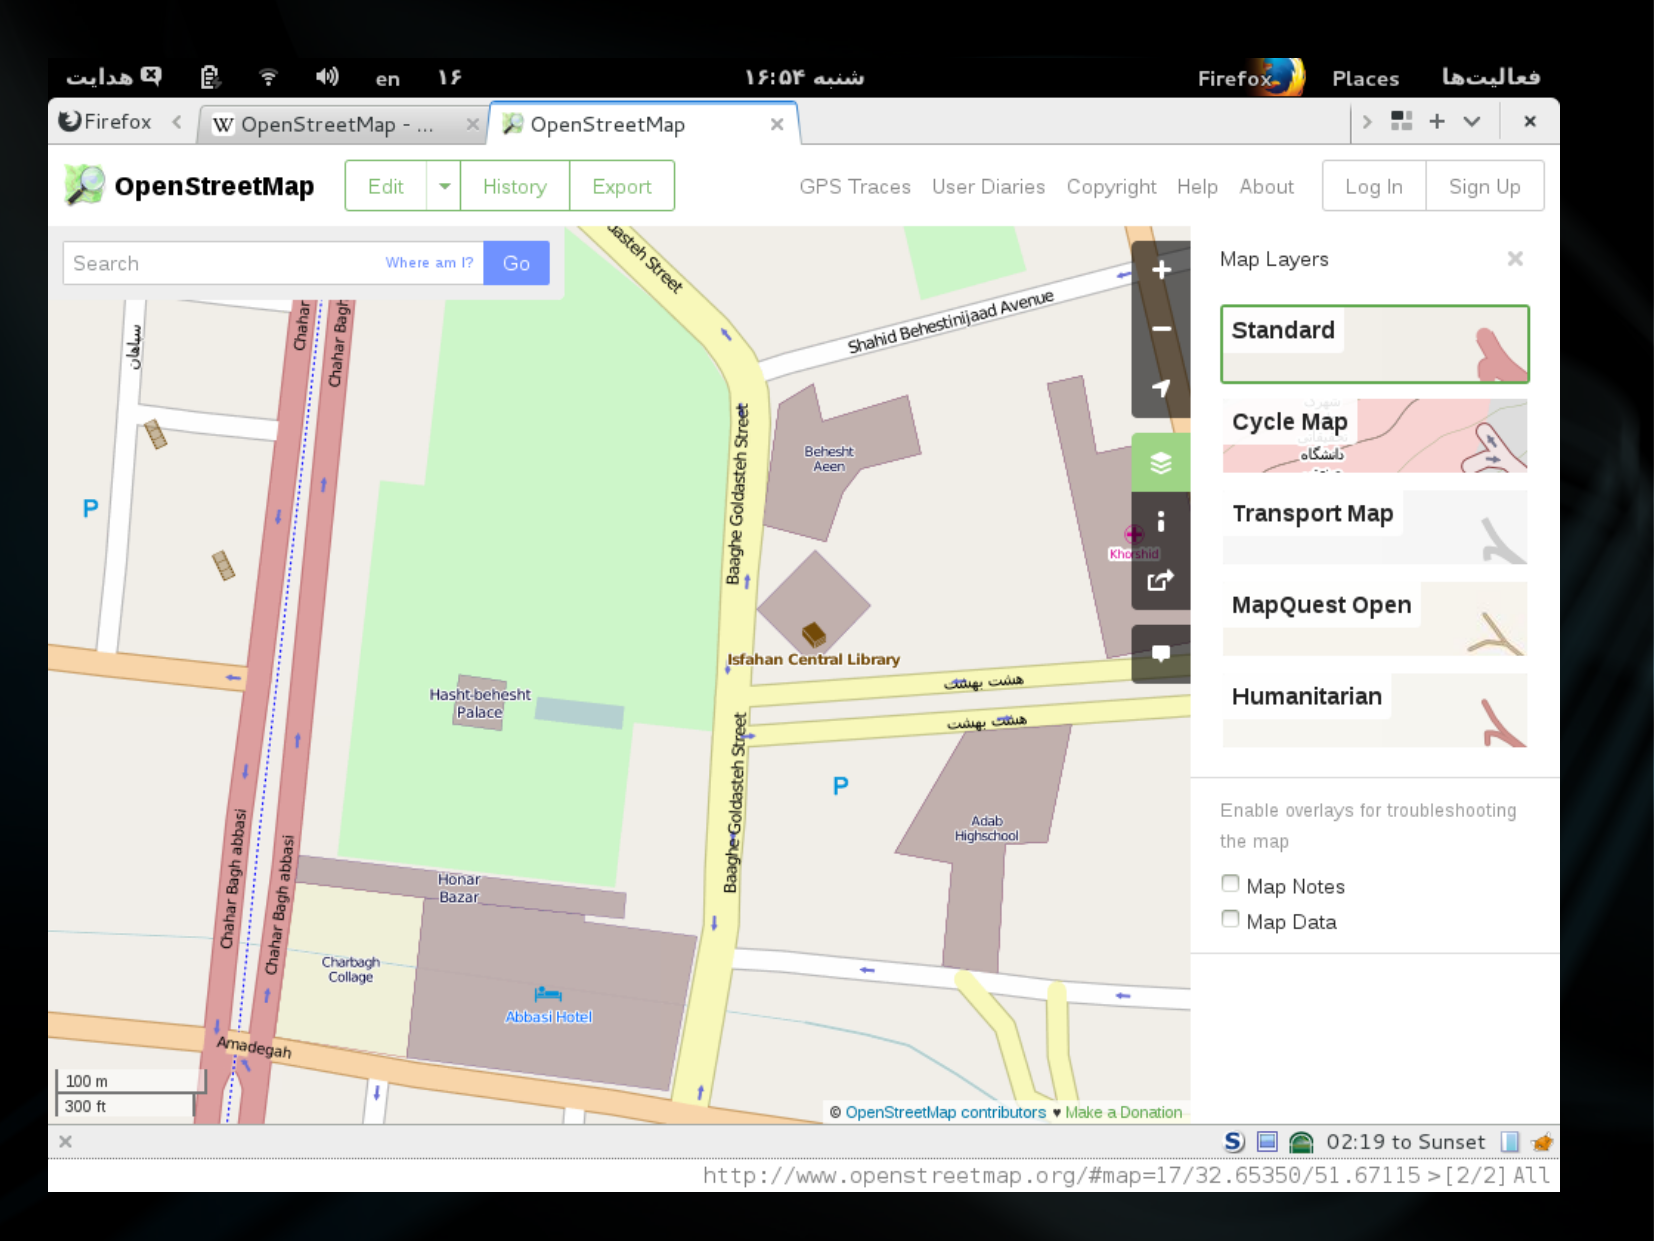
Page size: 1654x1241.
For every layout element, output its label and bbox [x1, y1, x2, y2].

picture [48, 58, 1560, 1192]
